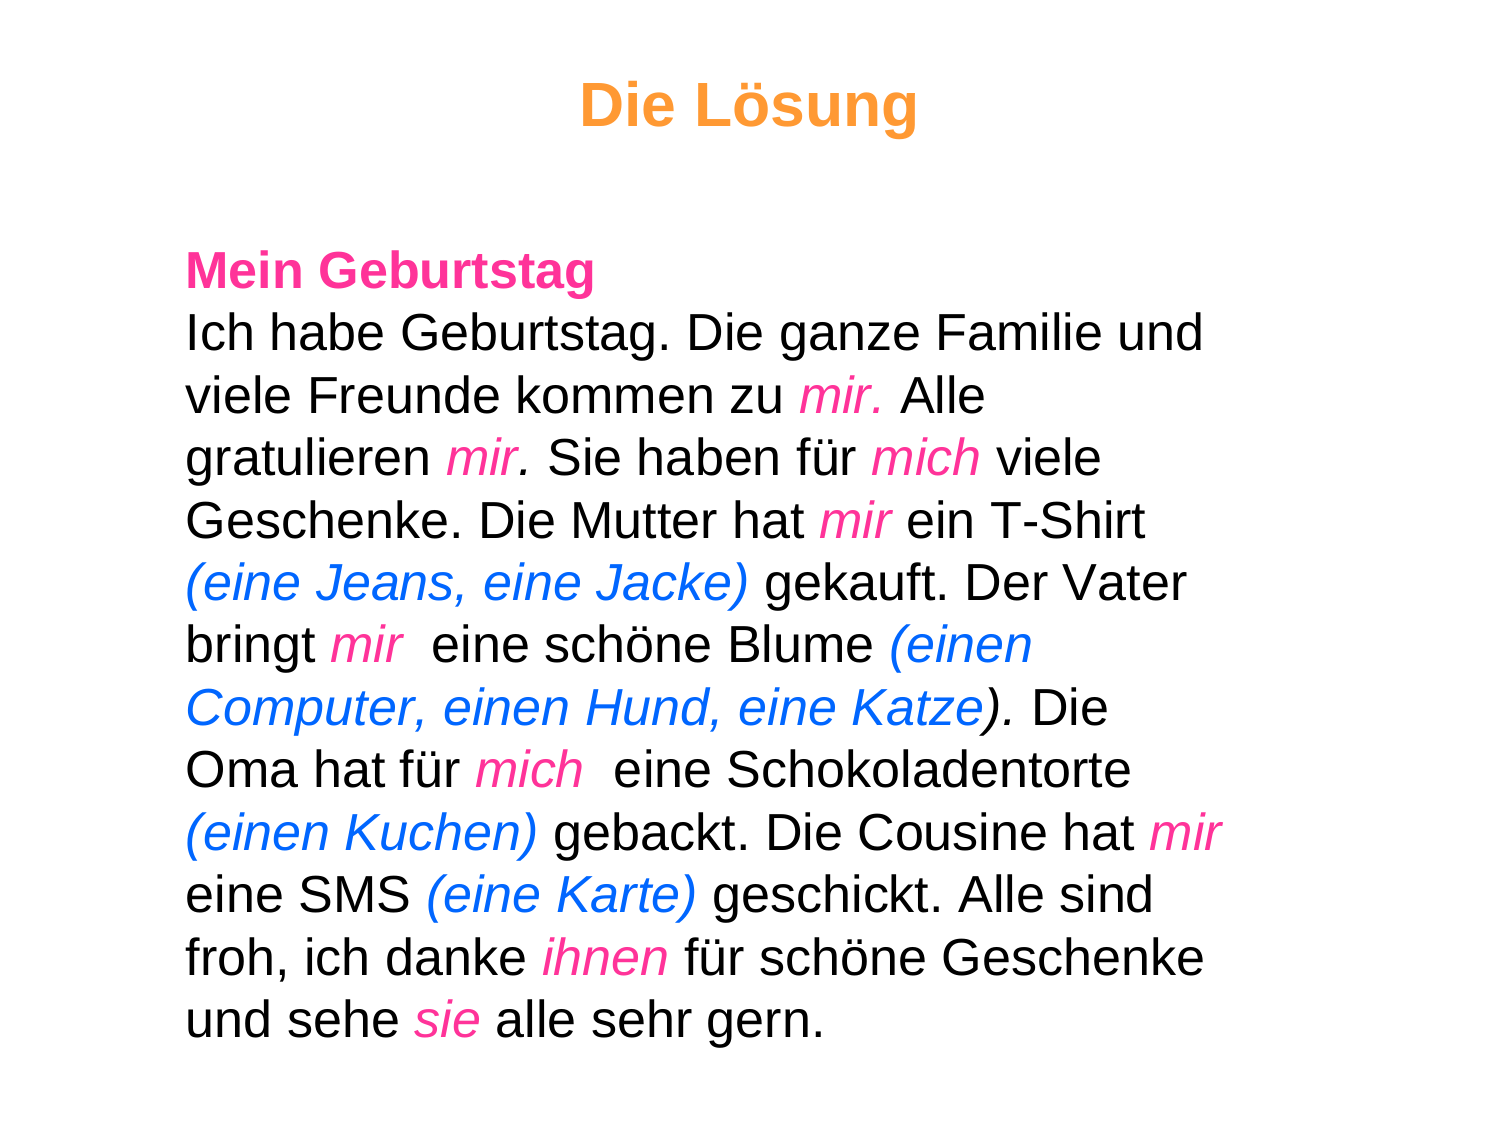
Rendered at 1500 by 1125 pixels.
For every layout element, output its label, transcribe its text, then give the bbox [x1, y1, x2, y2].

text_box Mein Geburtstag Ich habe Geburtstag. Die ganze Familie und viele Freunde kommen zu mir. Alle gratulieren mir. Sie haben für mich viele Geschenke. Die Mutter hat mir ein T-Shirt (eine Jeans, eine Jacke) gekauft. Der Vater bringt mir eine schöne Blume (einen Computer, einen Hund, eine Katze). Die Oma hat für mich eine Schokoladentorte (einen Kuchen) gebackt. Die Cousine hat mir eine SMS (eine Karte) geschickt. Alle sind froh, ich danke ihnen für schöne Geschenke und sehe sie alle sehr gern. [171, 228, 1247, 1125]
title Die Lösung [75, 45, 1426, 233]
